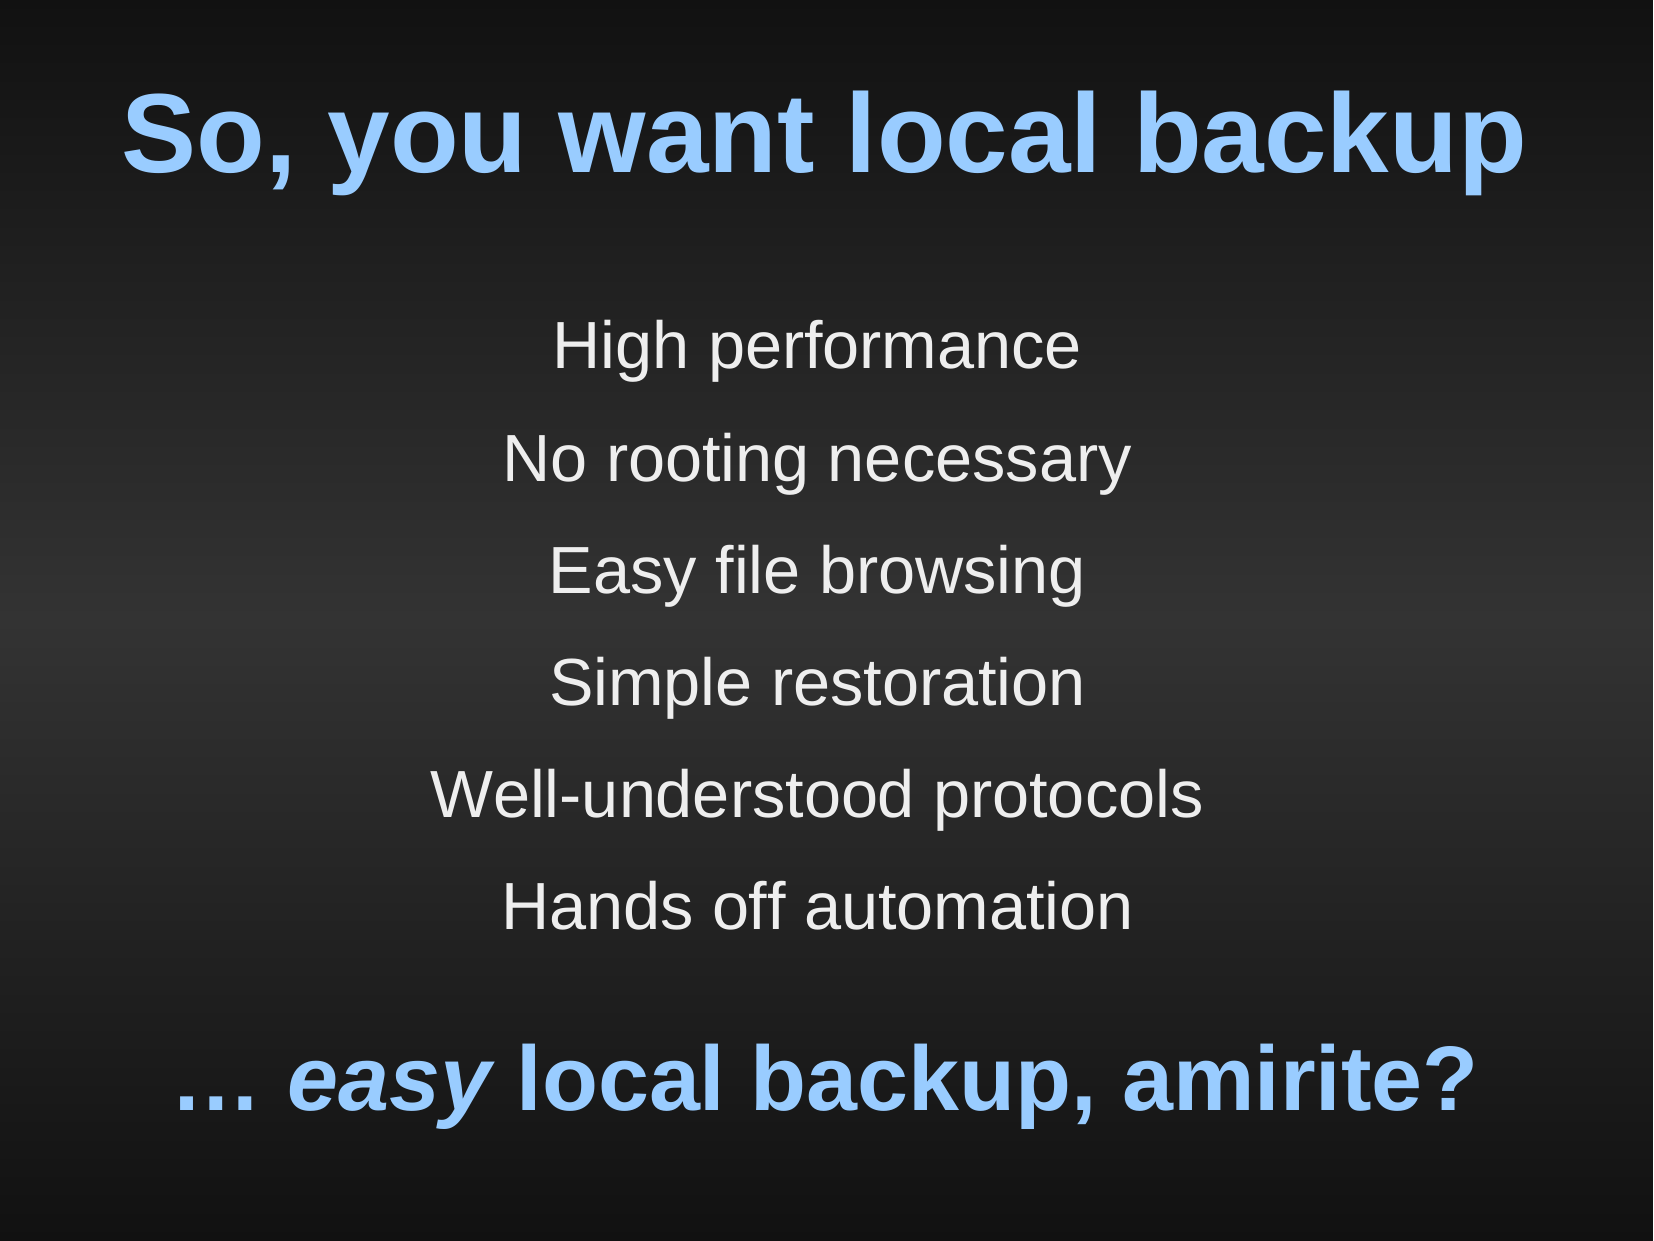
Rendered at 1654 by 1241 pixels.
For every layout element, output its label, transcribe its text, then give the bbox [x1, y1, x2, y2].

title … easy local backup, amirite? [0, 975, 1651, 1183]
title High performance No rooting necessary Easy file browsing Simple restoration Well-understood protocols Hands off automation [60, 240, 1576, 976]
title So, you want local backup [0, 30, 1651, 238]
